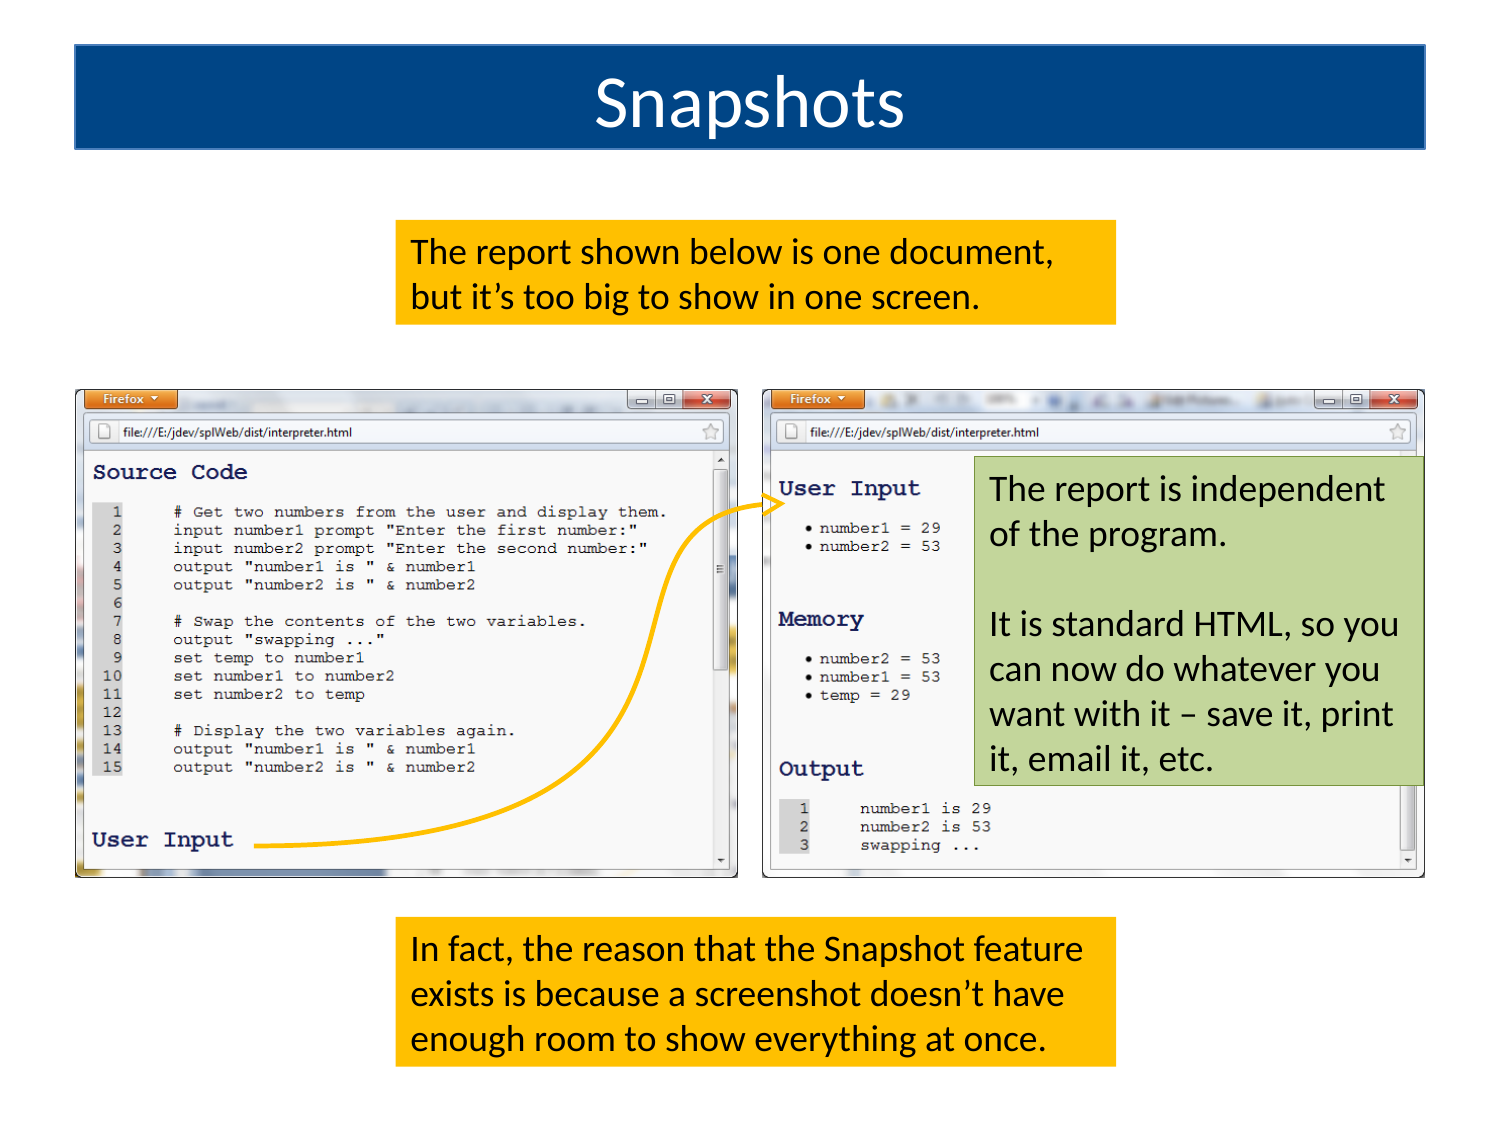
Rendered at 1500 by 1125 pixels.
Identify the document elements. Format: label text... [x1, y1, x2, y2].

title Snapshots [75, 45, 1425, 149]
picture [75, 389, 738, 878]
text_box The report is independent of the program. It is standard HTML, so you can now do whatever you want with it – save it, print it, email it, etc. [974, 456, 1424, 786]
picture [762, 498, 774, 512]
picture [762, 389, 1425, 878]
text_box In fact, the reason that the Snapshot feature exists is because a screenshot doesn’t have enough room to show everything at once. [395, 916, 1117, 1067]
text_box The report shown below is one document, but it’s too big to show in one screen. [395, 219, 1117, 325]
